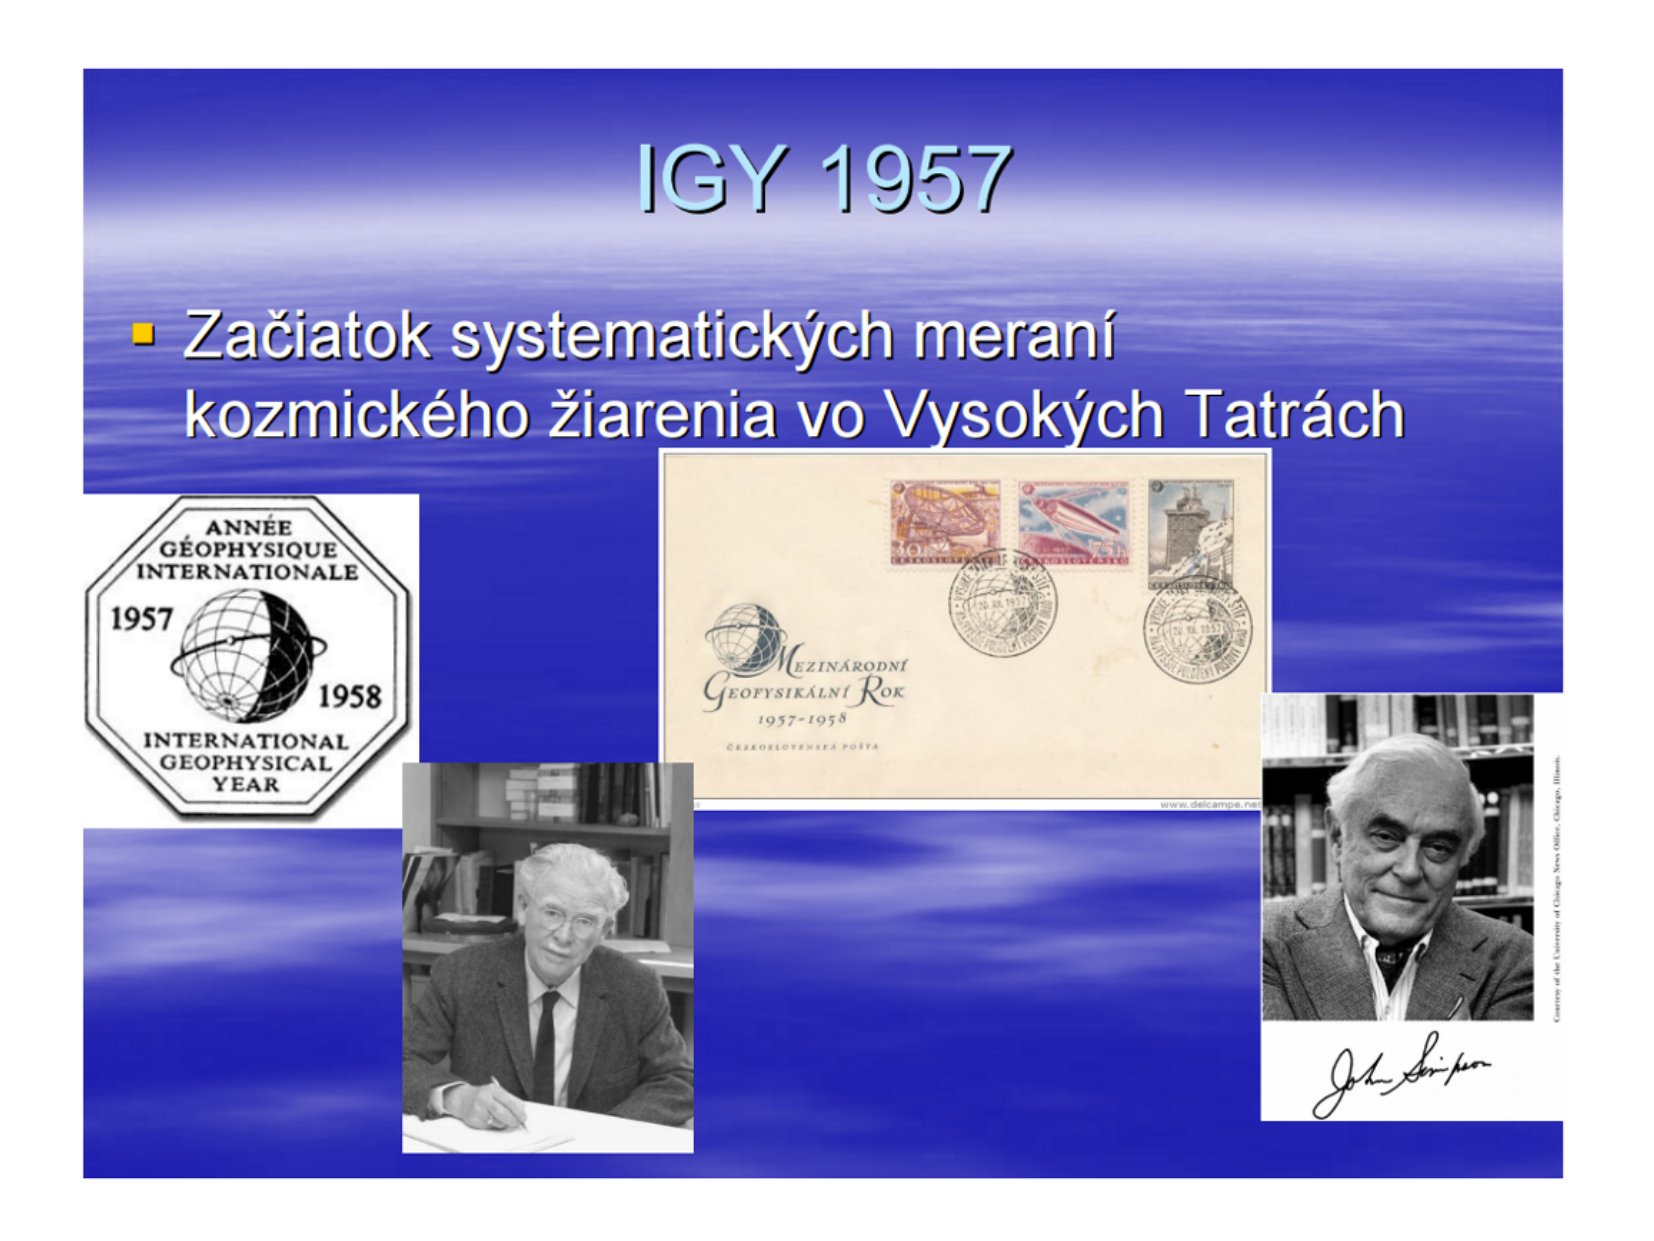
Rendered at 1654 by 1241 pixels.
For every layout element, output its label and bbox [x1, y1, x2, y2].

picture [75, 59, 1576, 1187]
